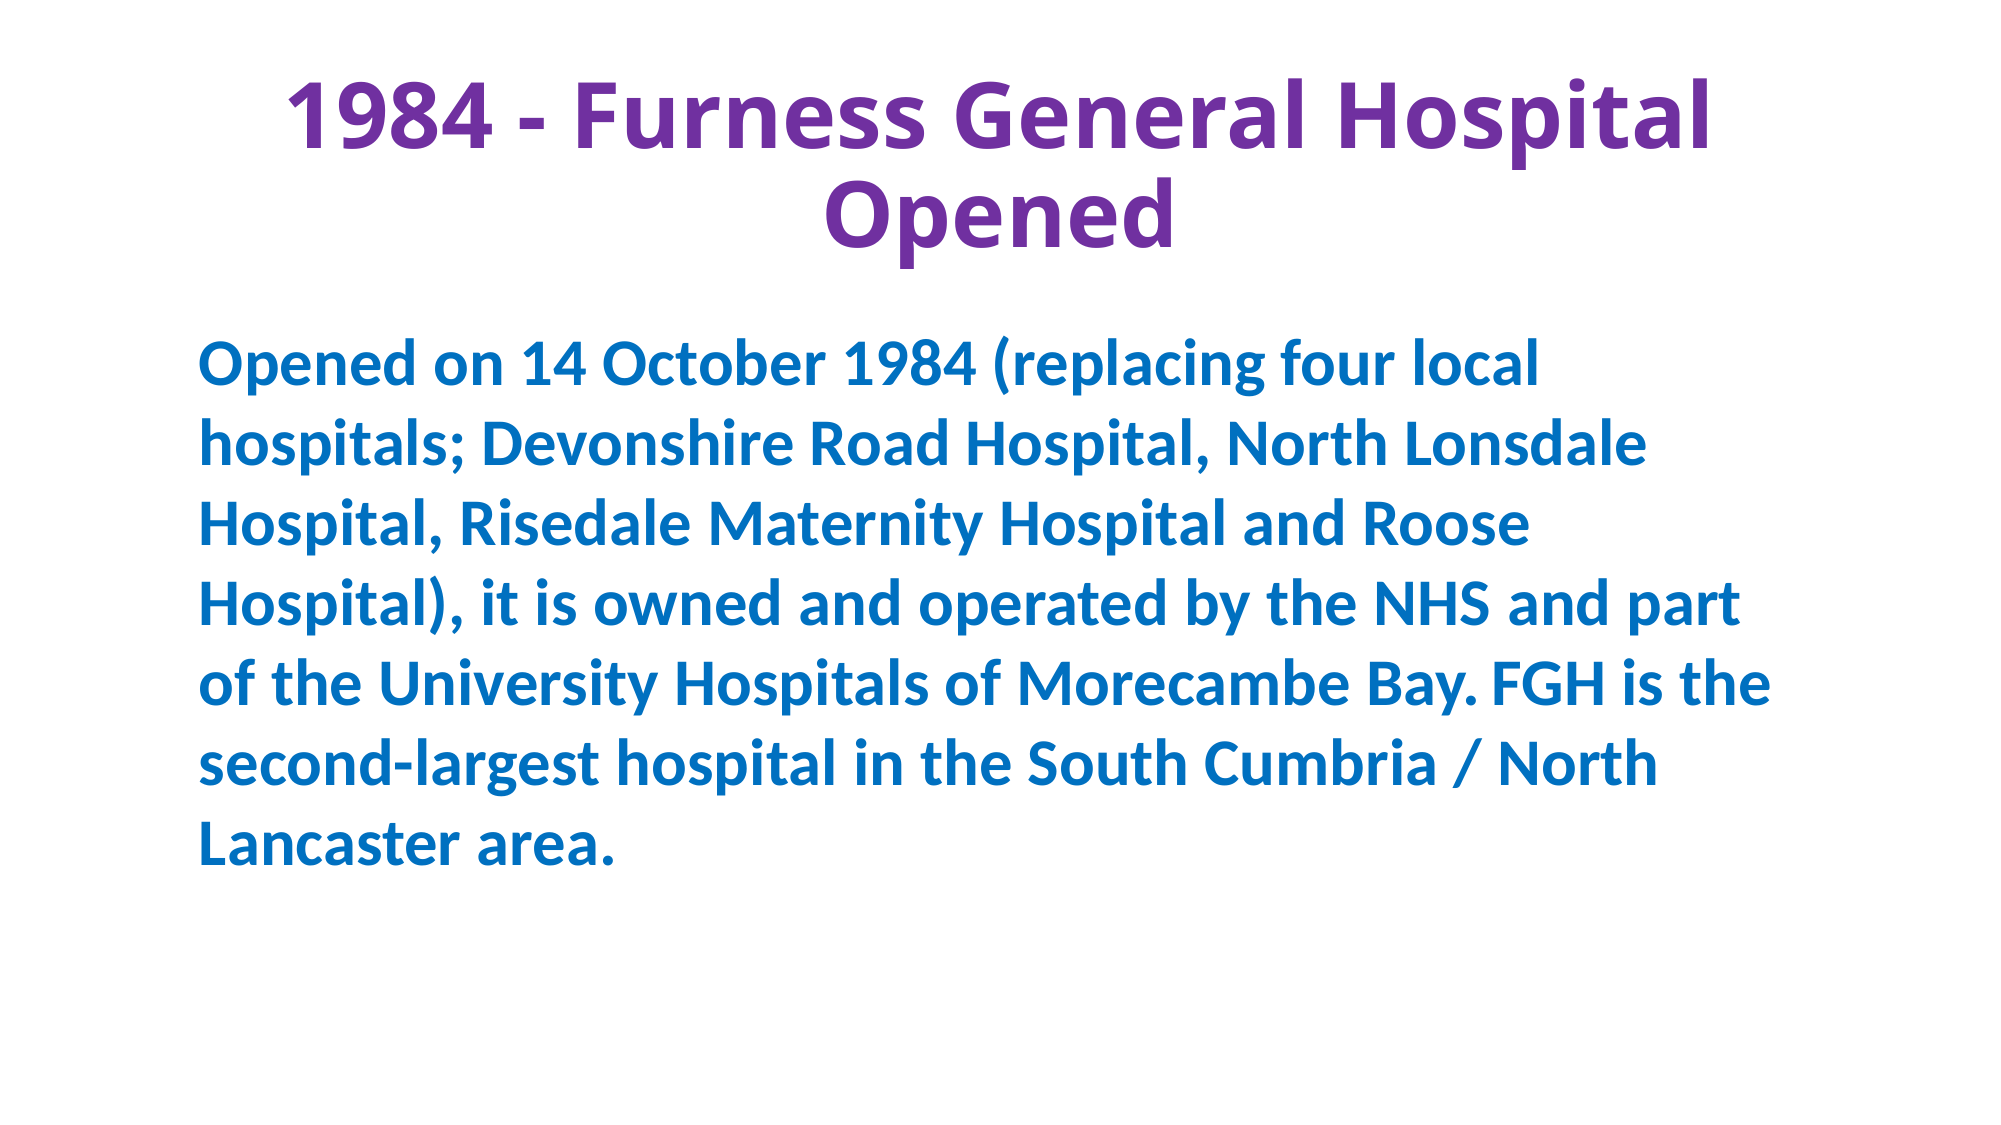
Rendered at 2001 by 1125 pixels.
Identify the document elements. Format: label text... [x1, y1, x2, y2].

title 1984 - Furness General Hospital Opened [137, 59, 1863, 278]
text_box Opened on 14 October 1984 (replacing four local hospitals; Devonshire Road Hospital, North Lonsdale Hospital, Risedale Maternity Hospital and Roose Hospital), it is owned and operated by the NHS and part of the University Hospitals of Morecambe Bay. FGH is the second-largest hospital in the South Cumbria / North Lancaster area. [183, 311, 1810, 892]
